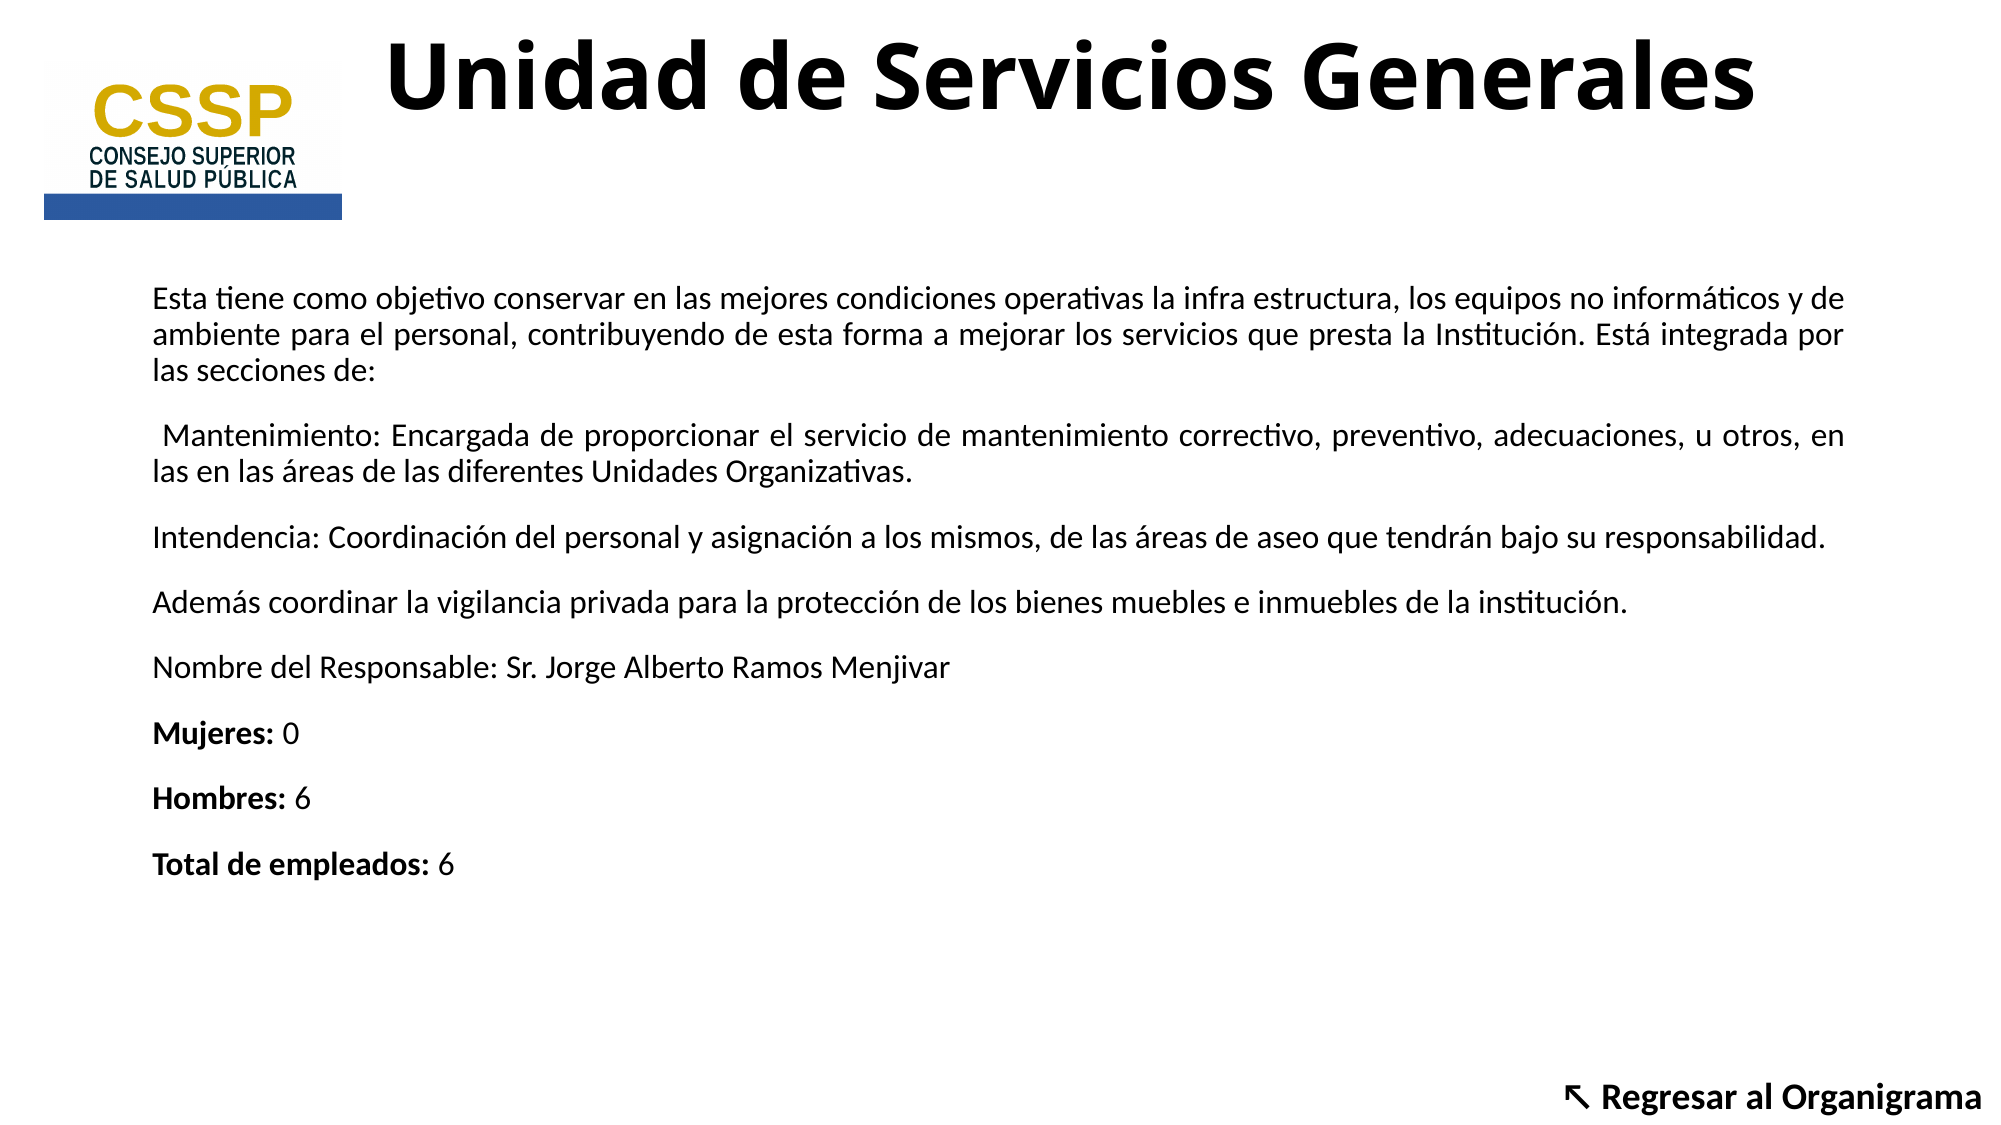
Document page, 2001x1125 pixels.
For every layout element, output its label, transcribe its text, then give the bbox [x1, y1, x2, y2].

text_box ↖ Regresar al Organigrama [1546, 1064, 1999, 1125]
title Unidad de Servicios Generales [368, 22, 1863, 241]
list Esta tiene como objetivo conservar en las mejores condiciones operativas la infra estructura, los equipos no informáticos y de ambiente para el personal, contribuyendo de esta forma a mejorar los servicios que presta la Institución. Está integrada por las secciones de: Mantenimiento: Encargada de proporcionar el servicio de mantenimiento correctivo, preventivo, adecuaciones, u otros, en las en las áreas de las diferentes Unidades Organizativas. Intendencia: Coordinación del personal y asignación a los mismos, de las áreas de aseo que tendrán bajo su responsabilidad. Además coordinar la vigilancia privada para la protección de los bienes muebles e inmuebles de la institución. Nombre del Responsable: Sr. Jorge Alberto Ramos Menjivar Mujeres: 0 Hombres: 6 Total de empleados: 6 [137, 273, 1863, 1066]
picture [44, 61, 342, 220]
